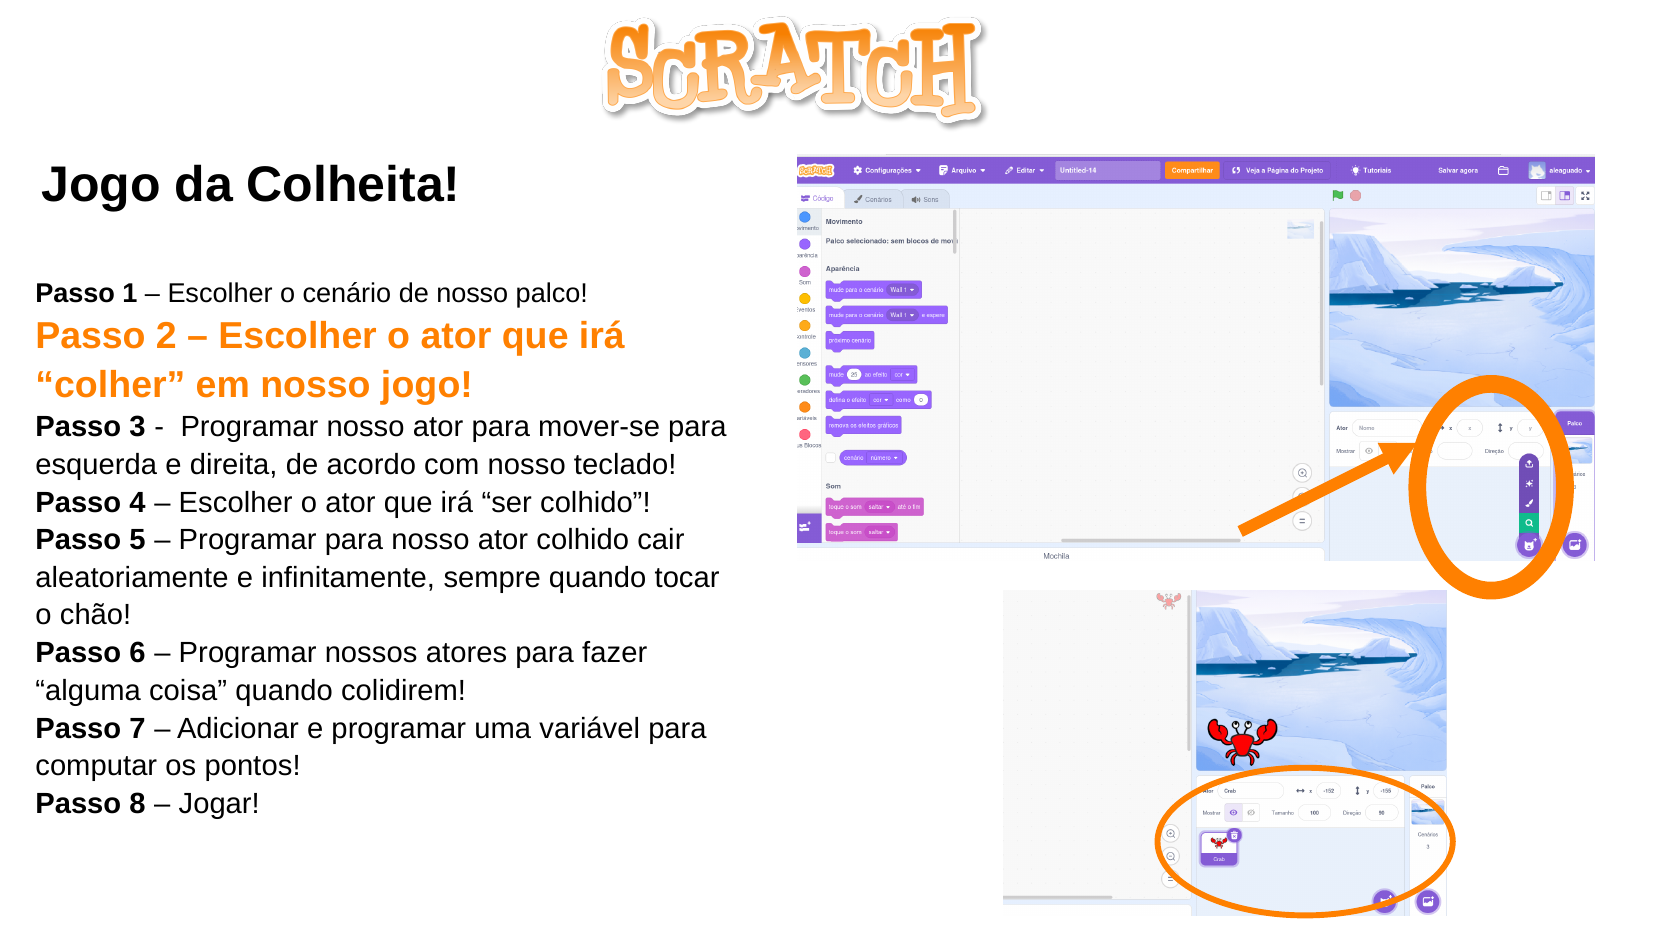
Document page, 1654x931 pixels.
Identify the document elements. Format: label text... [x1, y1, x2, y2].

picture [590, 3, 1004, 143]
picture [797, 154, 1595, 562]
picture [1350, 869, 1447, 916]
picture [1161, 771, 1447, 912]
picture [1427, 393, 1556, 562]
title Passo 1 – Escolher o cenário de nosso palco! Passo 2 – Escolher o ator que irá “colher” em nosso jogo! Passo 3 - Programar nosso ator para mover-se para esquerda e direita, de acordo com nosso teclado! Passo 4 – Escolher o ator que irá “ser colhido”! Passo 5 – Programar para nosso ator colhido cair aleatoriamente e infinitamente, sempre quando tocar o chão! Passo 6 – Programar nossos atores para fazer “alguma coisa” quando colidirem! Passo 7 – Adicionar e programar uma variável para computar os pontos! Passo 8 – Jogar! [35, 234, 739, 859]
title Jogo da Colheita! [41, 106, 497, 234]
picture [1003, 590, 1447, 916]
